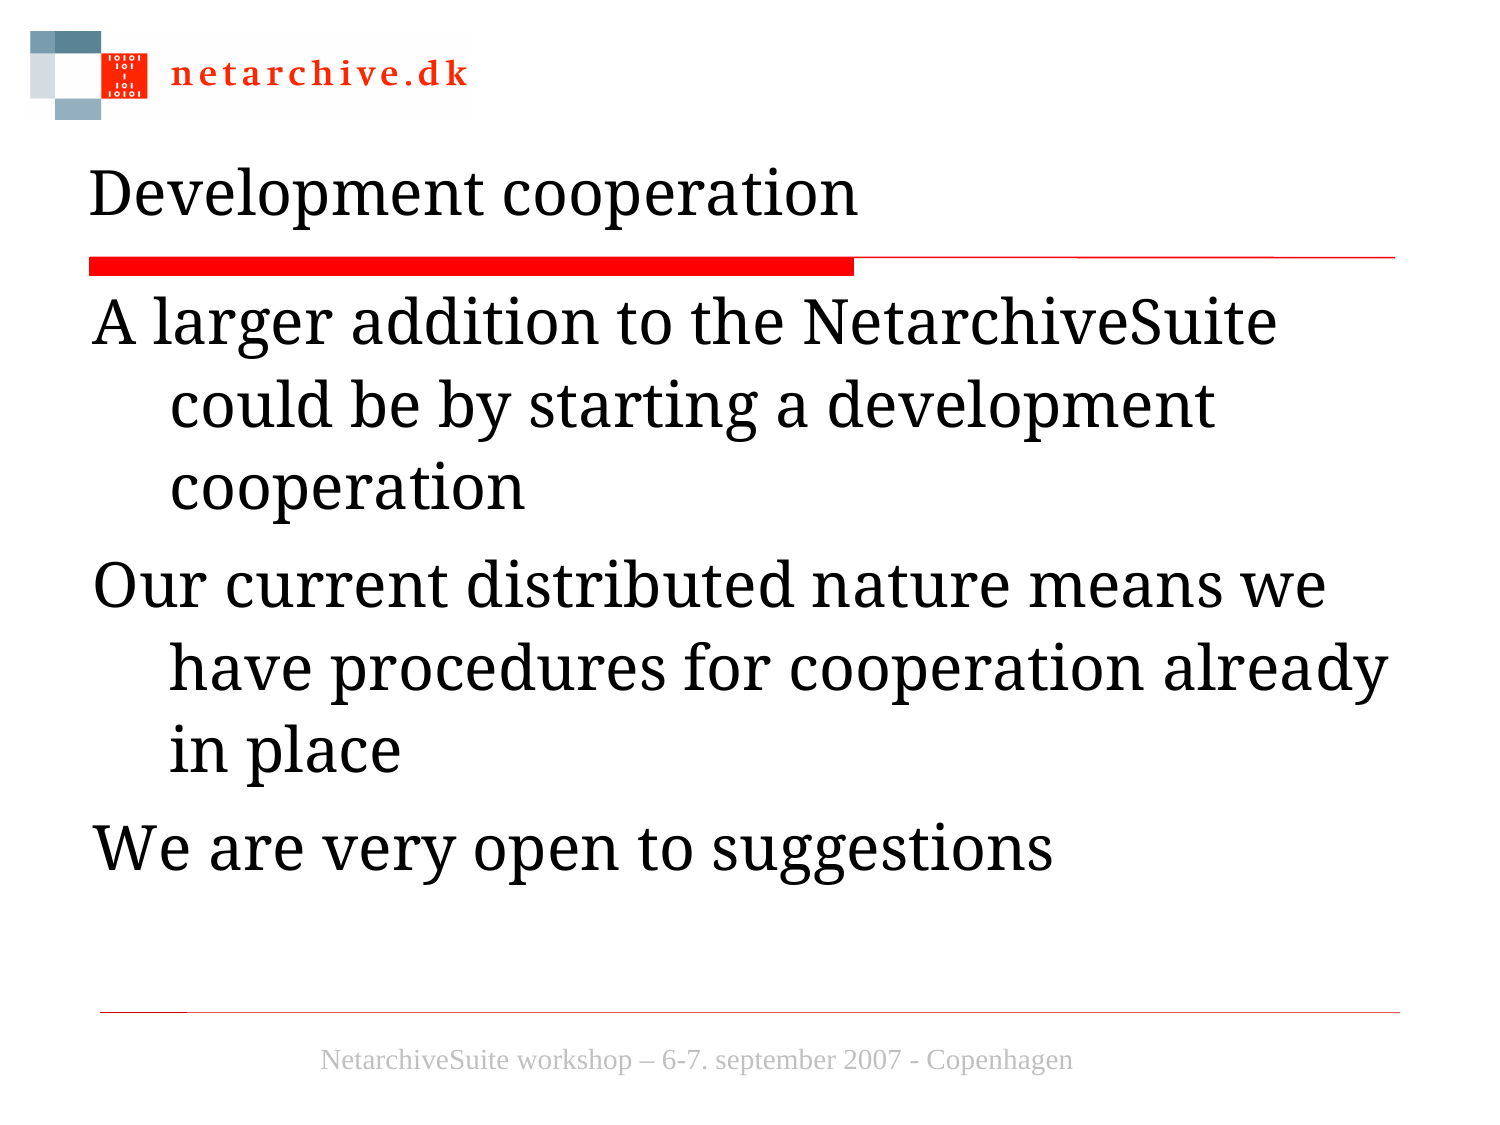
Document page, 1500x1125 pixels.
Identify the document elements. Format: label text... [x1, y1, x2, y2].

list A larger addition to the NetarchiveSuite could be by starting a development cooperation Our current distributed nature means we have procedures for cooperation already in place We are very open to suggestions [92, 278, 1405, 973]
picture [29, 31, 467, 120]
title Development cooperation [88, 144, 1401, 236]
